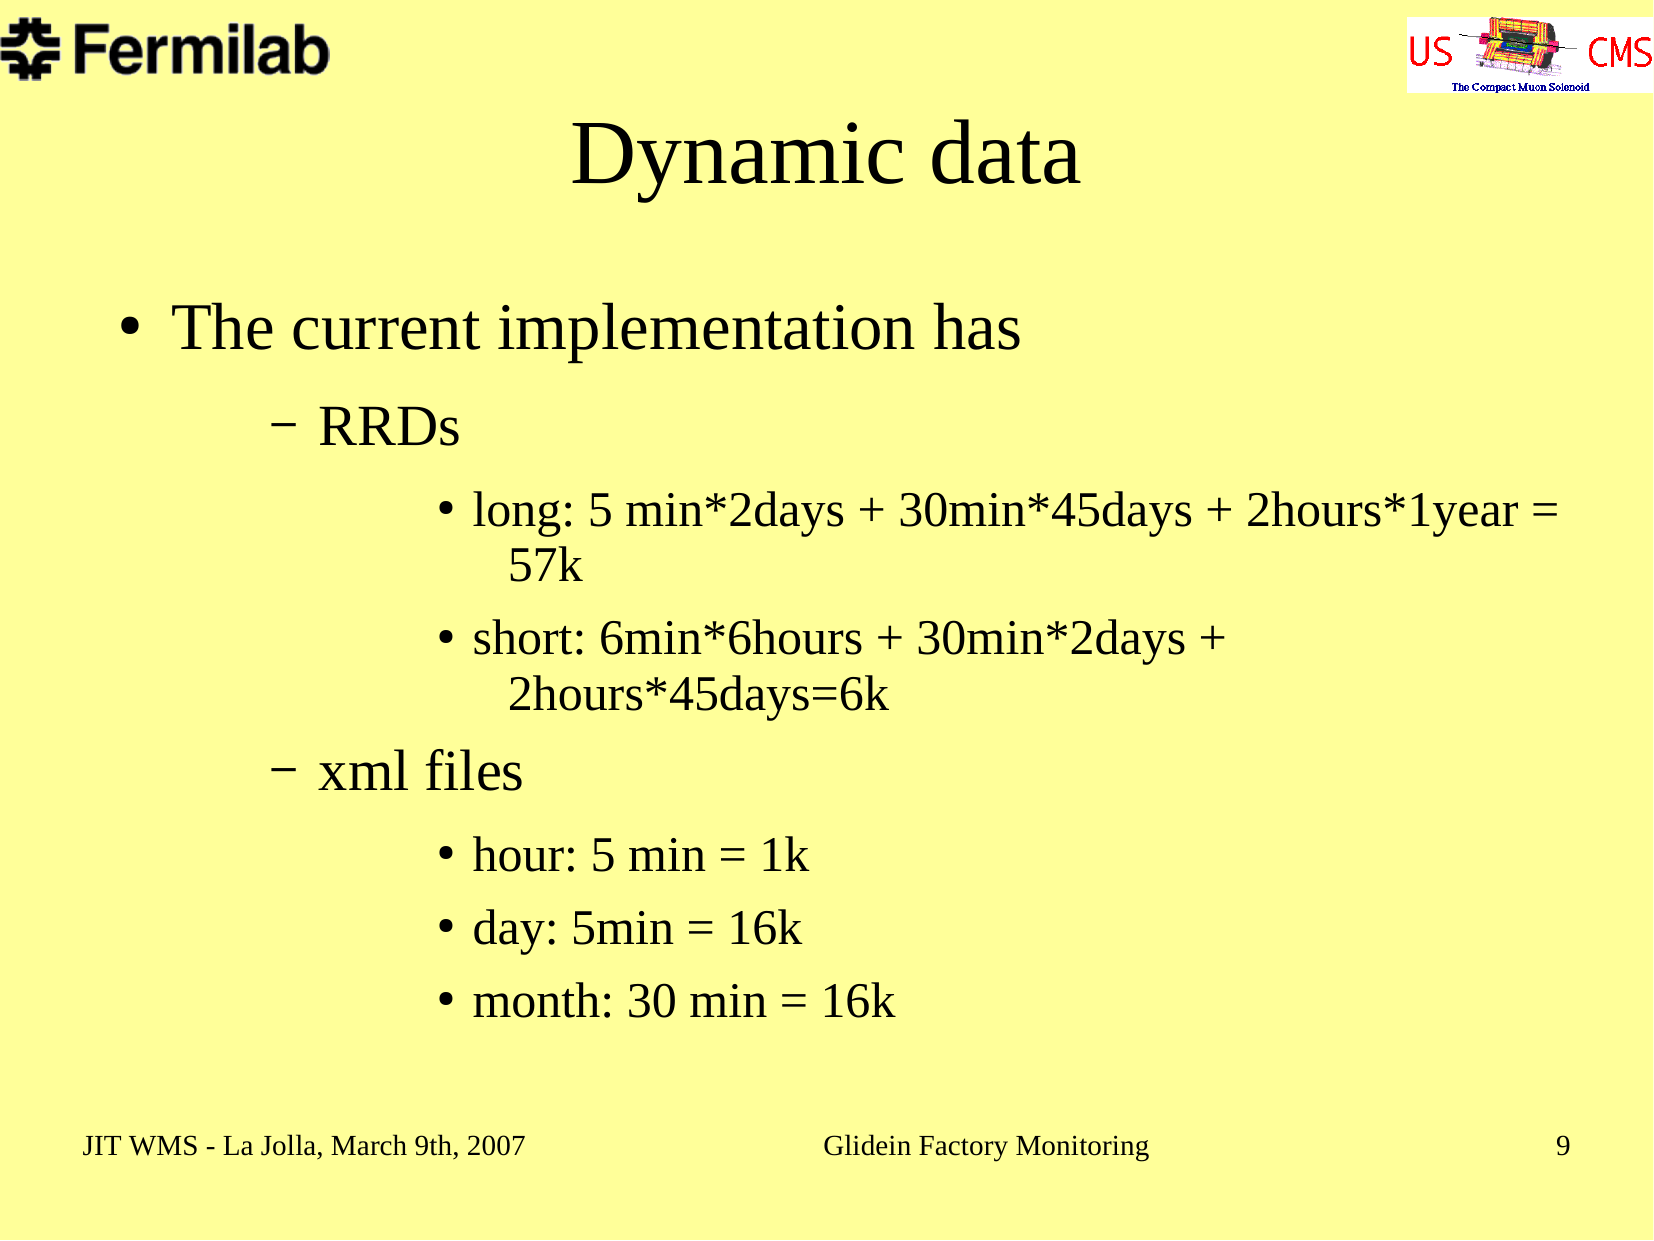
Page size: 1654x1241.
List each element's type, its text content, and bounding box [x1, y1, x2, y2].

list The current implementation has RRDs long: 5 min*2days + 30min*45days + 2hours*1year = 57k short: 6min*6hours + 30min*2days + 2hours*45days=6k xml files hour: 5 min = 1k day: 5min = 16k month: 30 min = 16k [82, 290, 1571, 1094]
picture [0, 17, 330, 81]
title Dynamic data [82, 49, 1571, 257]
picture [1407, 17, 1654, 93]
